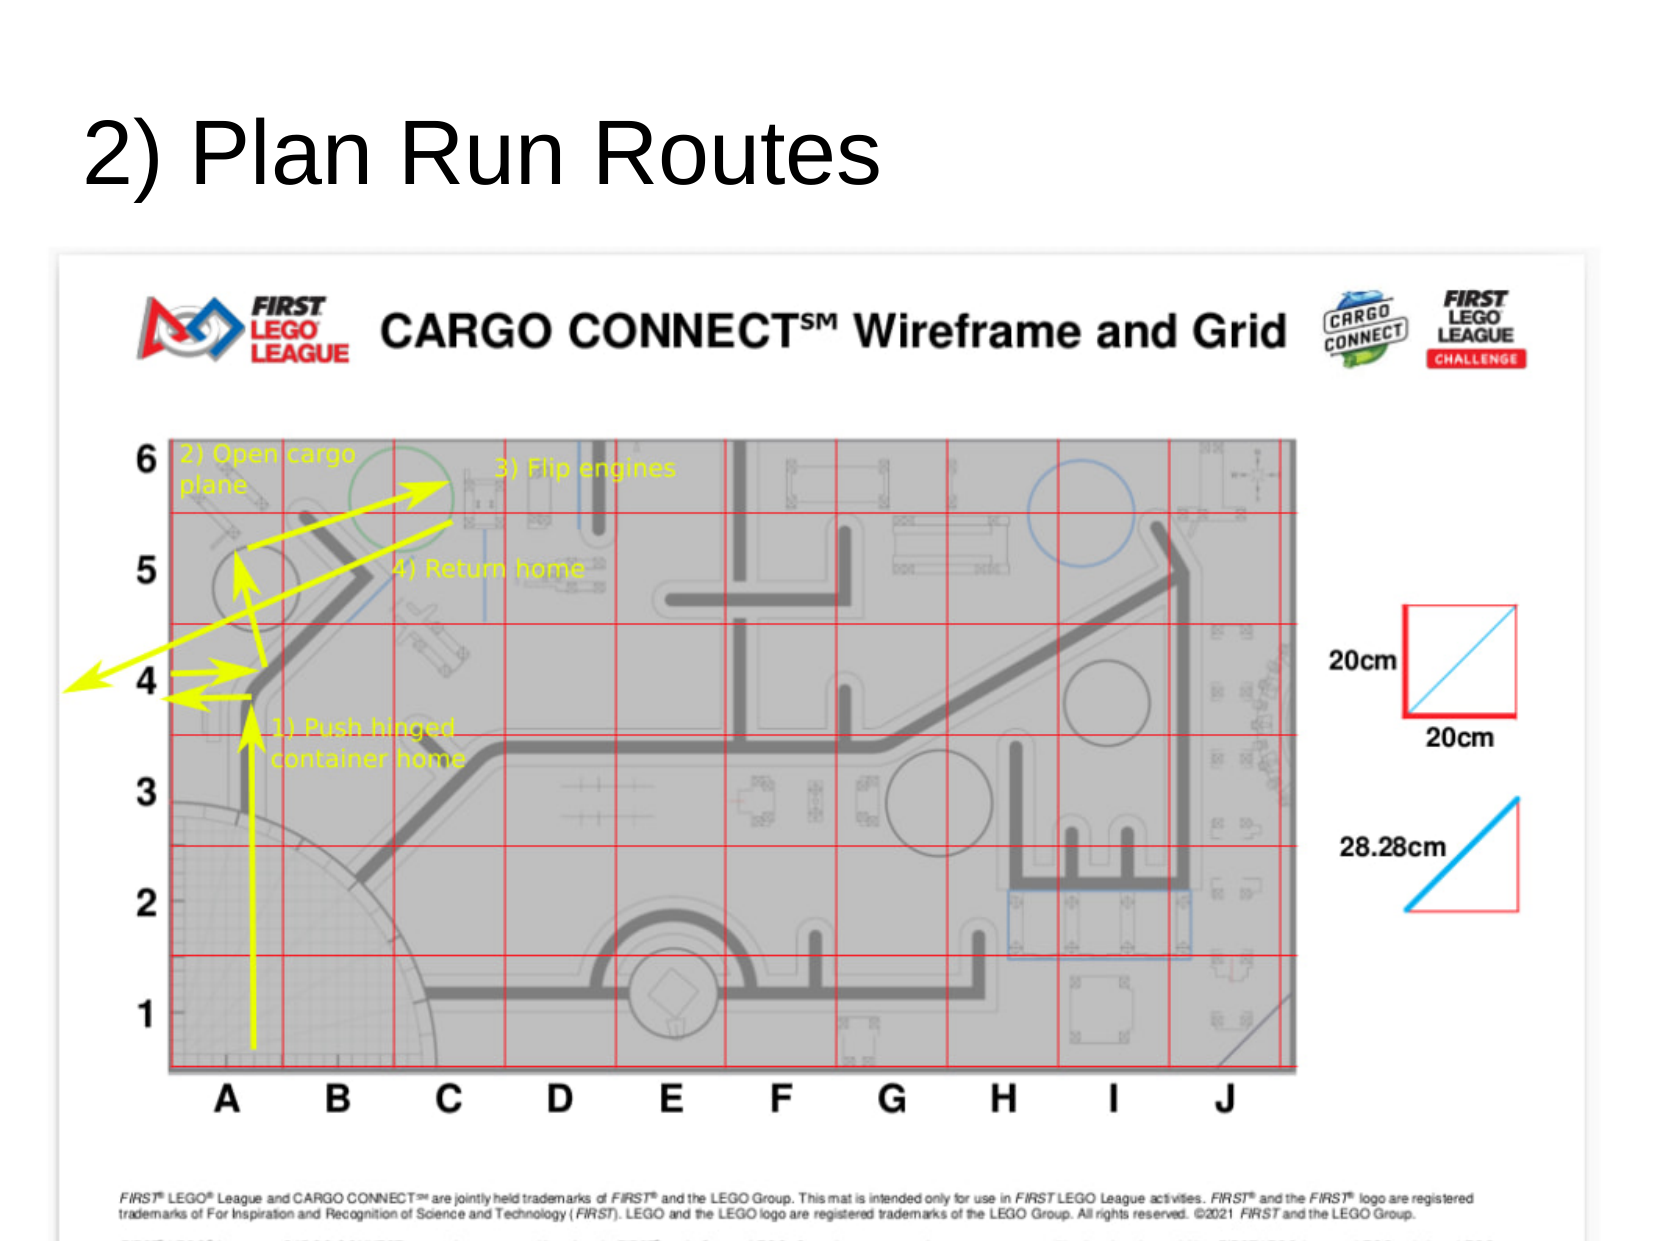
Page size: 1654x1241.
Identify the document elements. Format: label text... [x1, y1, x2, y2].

title 2) Plan Run Routes [82, 49, 1571, 242]
picture [44, 242, 1604, 1241]
